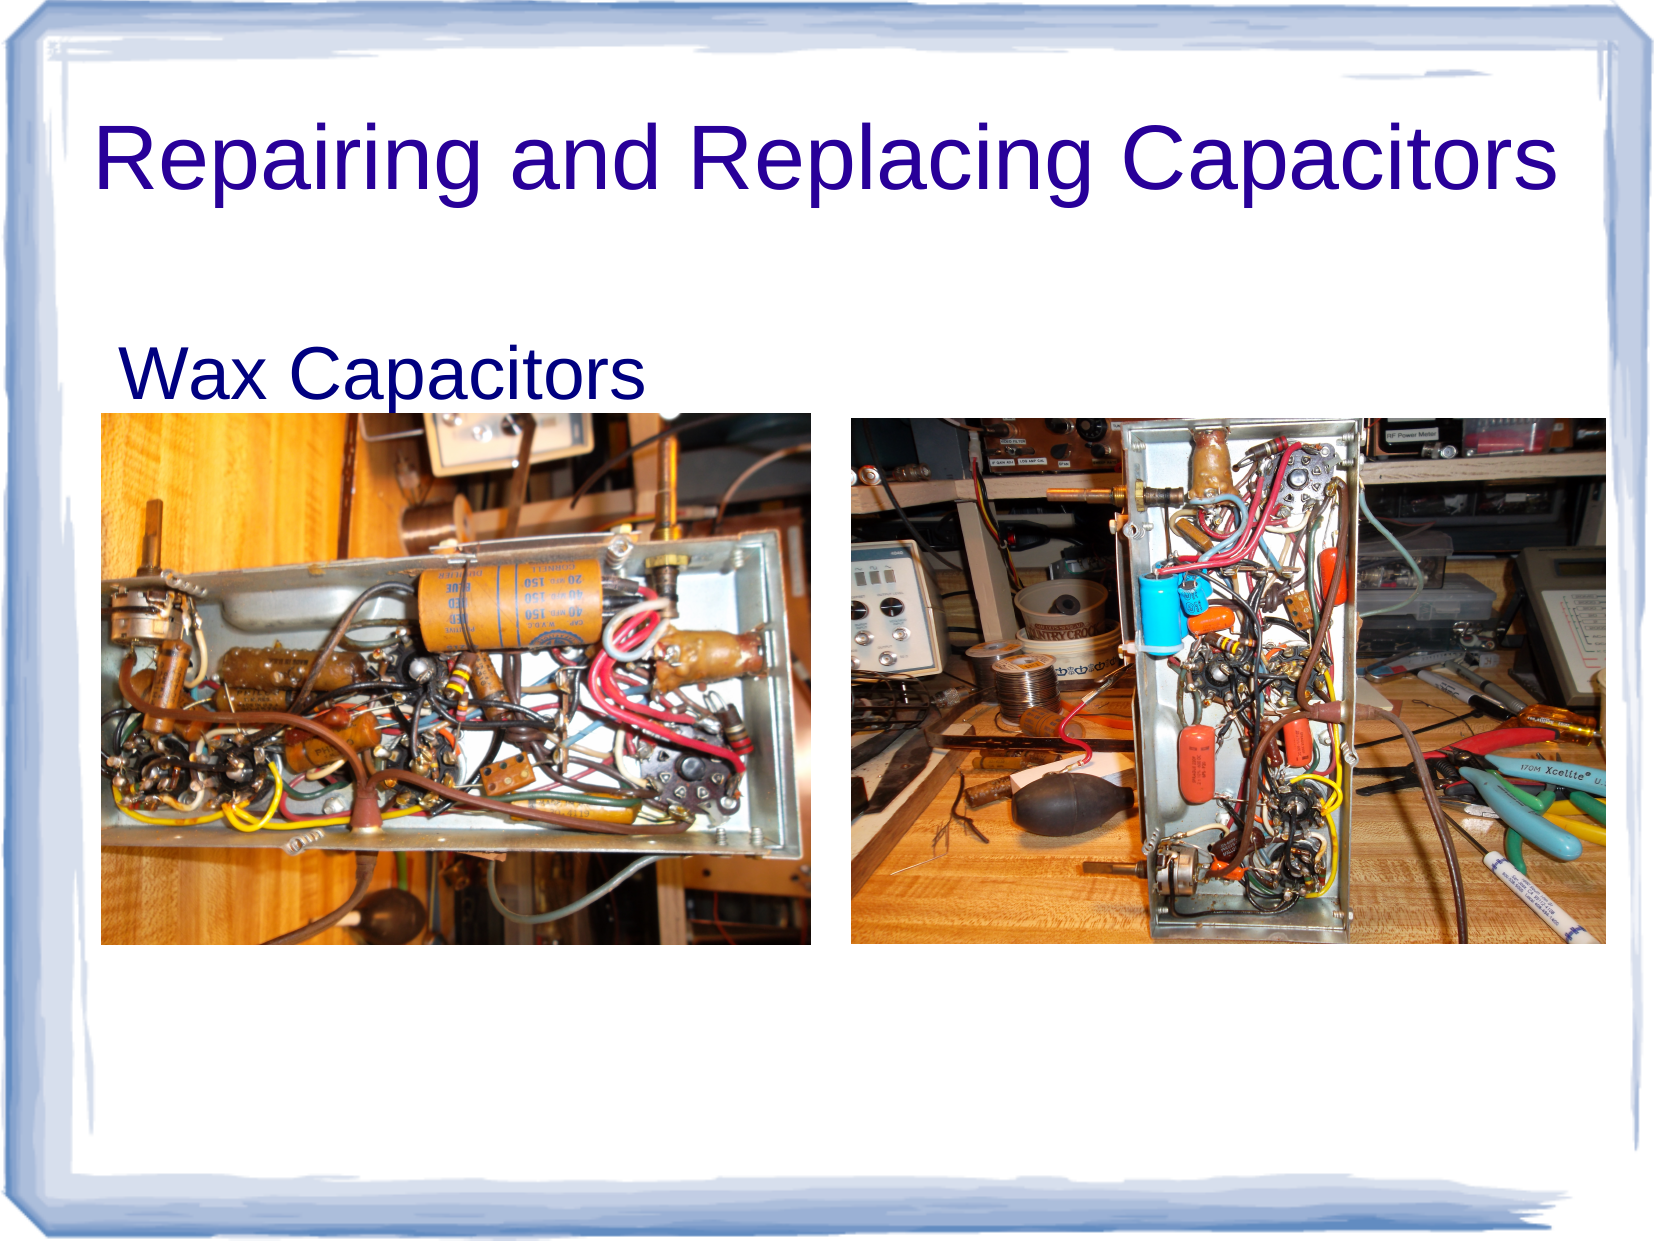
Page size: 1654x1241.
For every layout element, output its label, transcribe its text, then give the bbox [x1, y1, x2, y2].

picture [851, 418, 1606, 944]
picture [101, 413, 811, 946]
list Wax Capacitors - Electrolytic Capacitors [118, 324, 827, 1004]
title Repairing and Replacing Capacitors [82, 49, 1571, 257]
